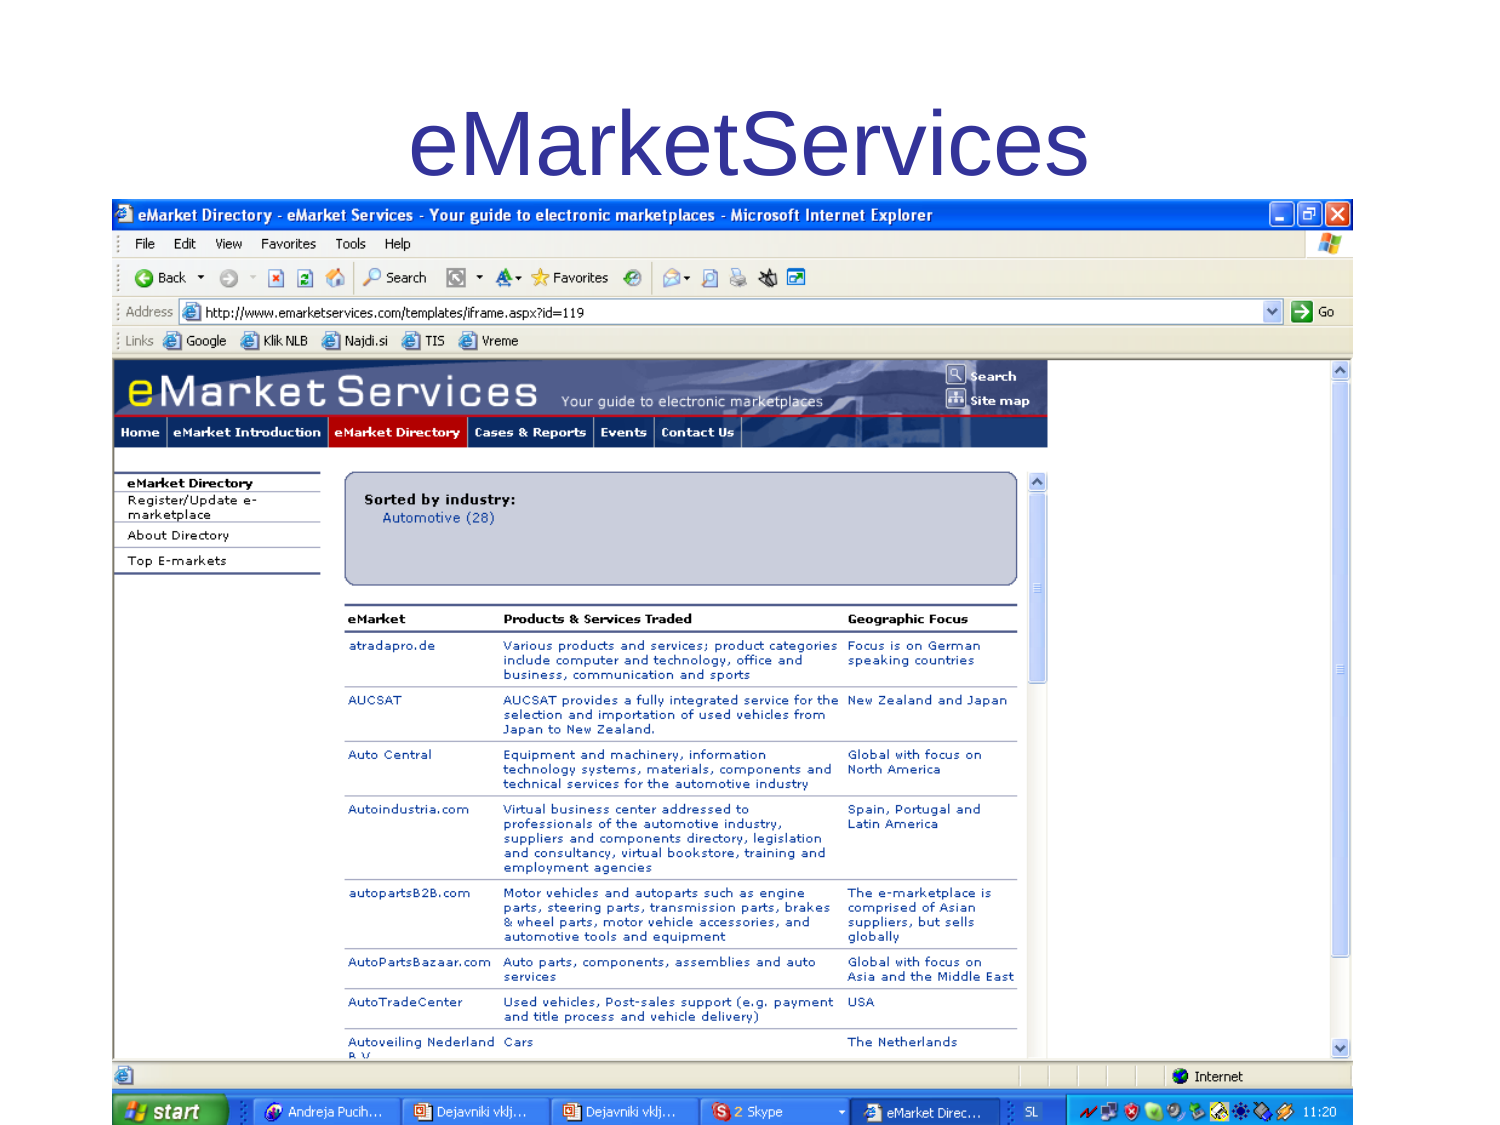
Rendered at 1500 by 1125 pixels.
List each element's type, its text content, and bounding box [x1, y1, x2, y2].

title eMarketServices [75, 45, 1426, 233]
picture [112, 199, 1353, 1125]
